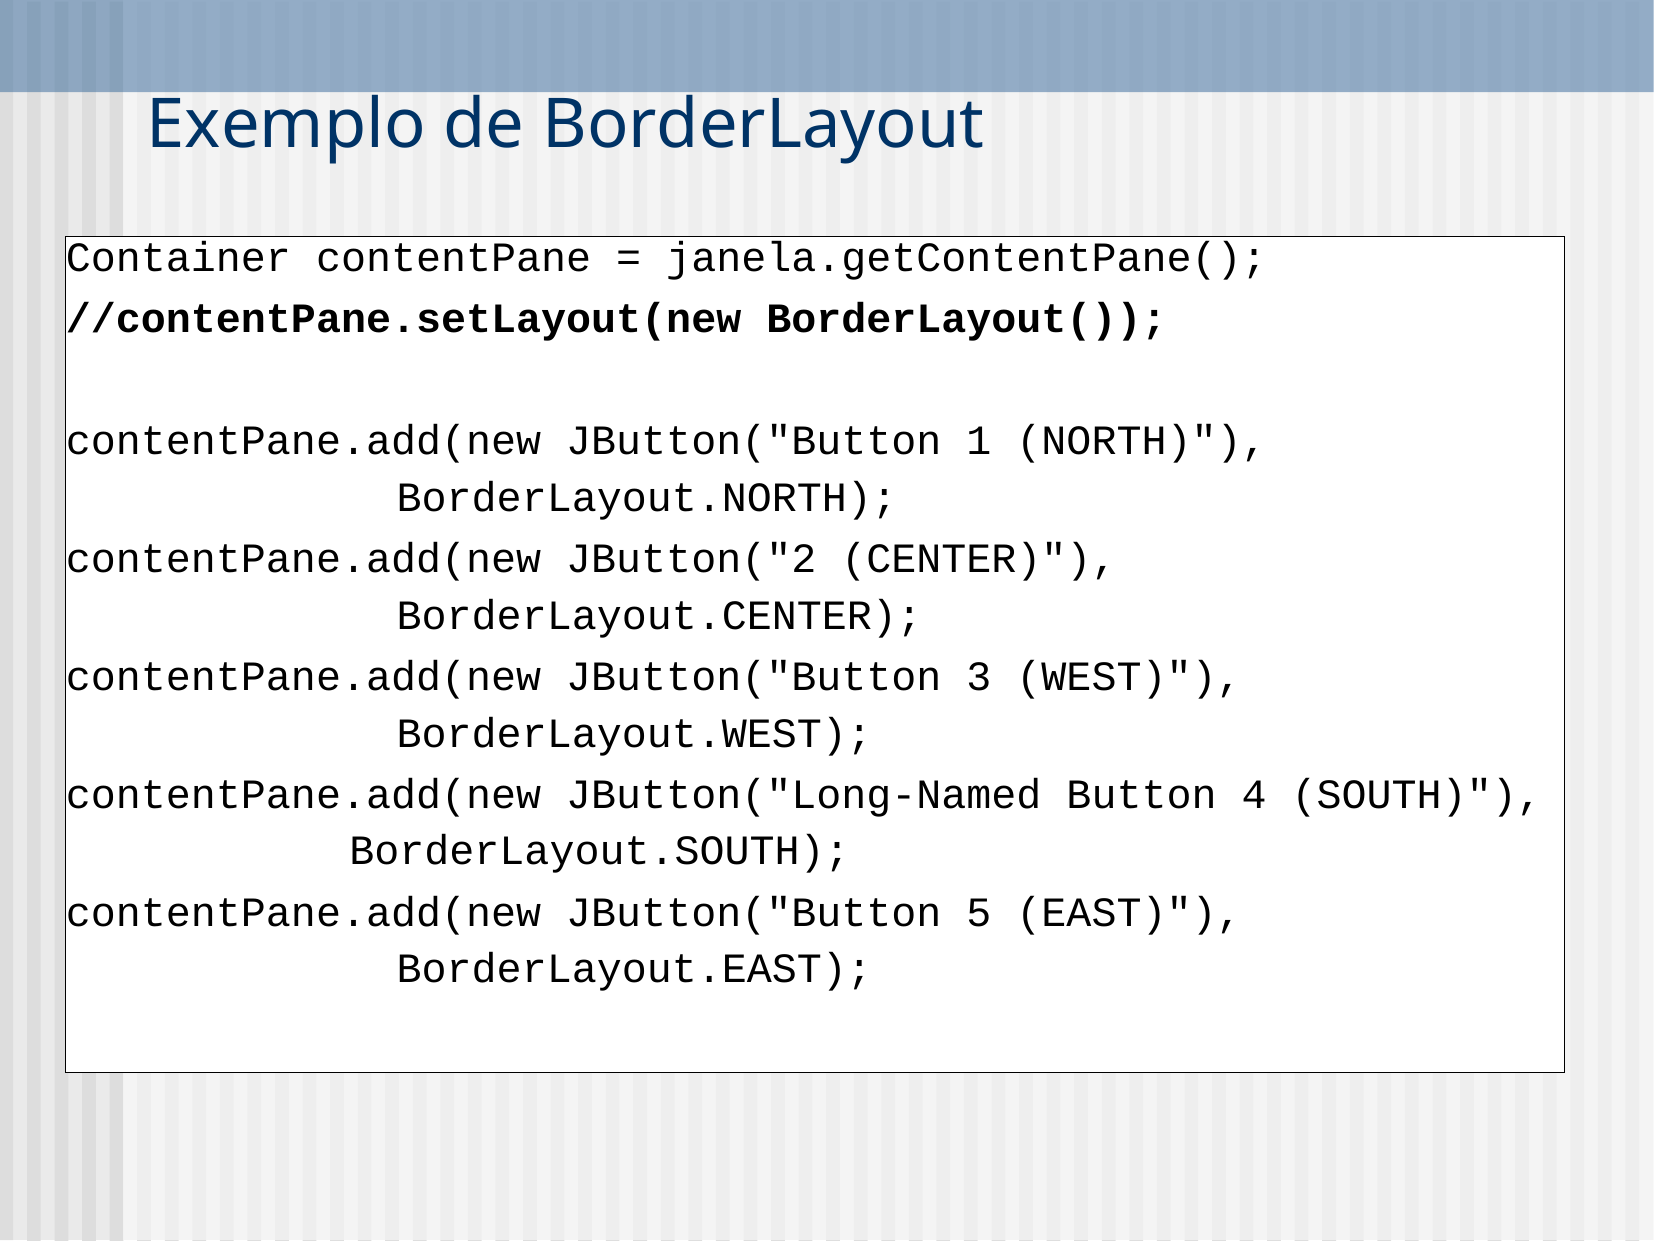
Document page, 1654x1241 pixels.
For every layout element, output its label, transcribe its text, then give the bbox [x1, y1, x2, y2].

title Exemplo de BorderLayout [146, 29, 1536, 212]
list Container contentPane = janela.getContentPane(); //contentPane.setLayout(new BorderLayout()); contentPane.add(new JButton("Button 1 (NORTH)"), BorderLayout.NORTH); contentPane.add(new JButton("2 (CENTER)"), BorderLayout.CENTER); contentPane.add(new JButton("Button 3 (WEST)"), BorderLayout.WEST); contentPane.add(new JButton("Long-Named Button 4 (SOUTH)"), BorderLayout.SOUTH); contentPane.add(new JButton("Button 5 (EAST)"), BorderLayout.EAST); [65, 236, 1565, 1073]
